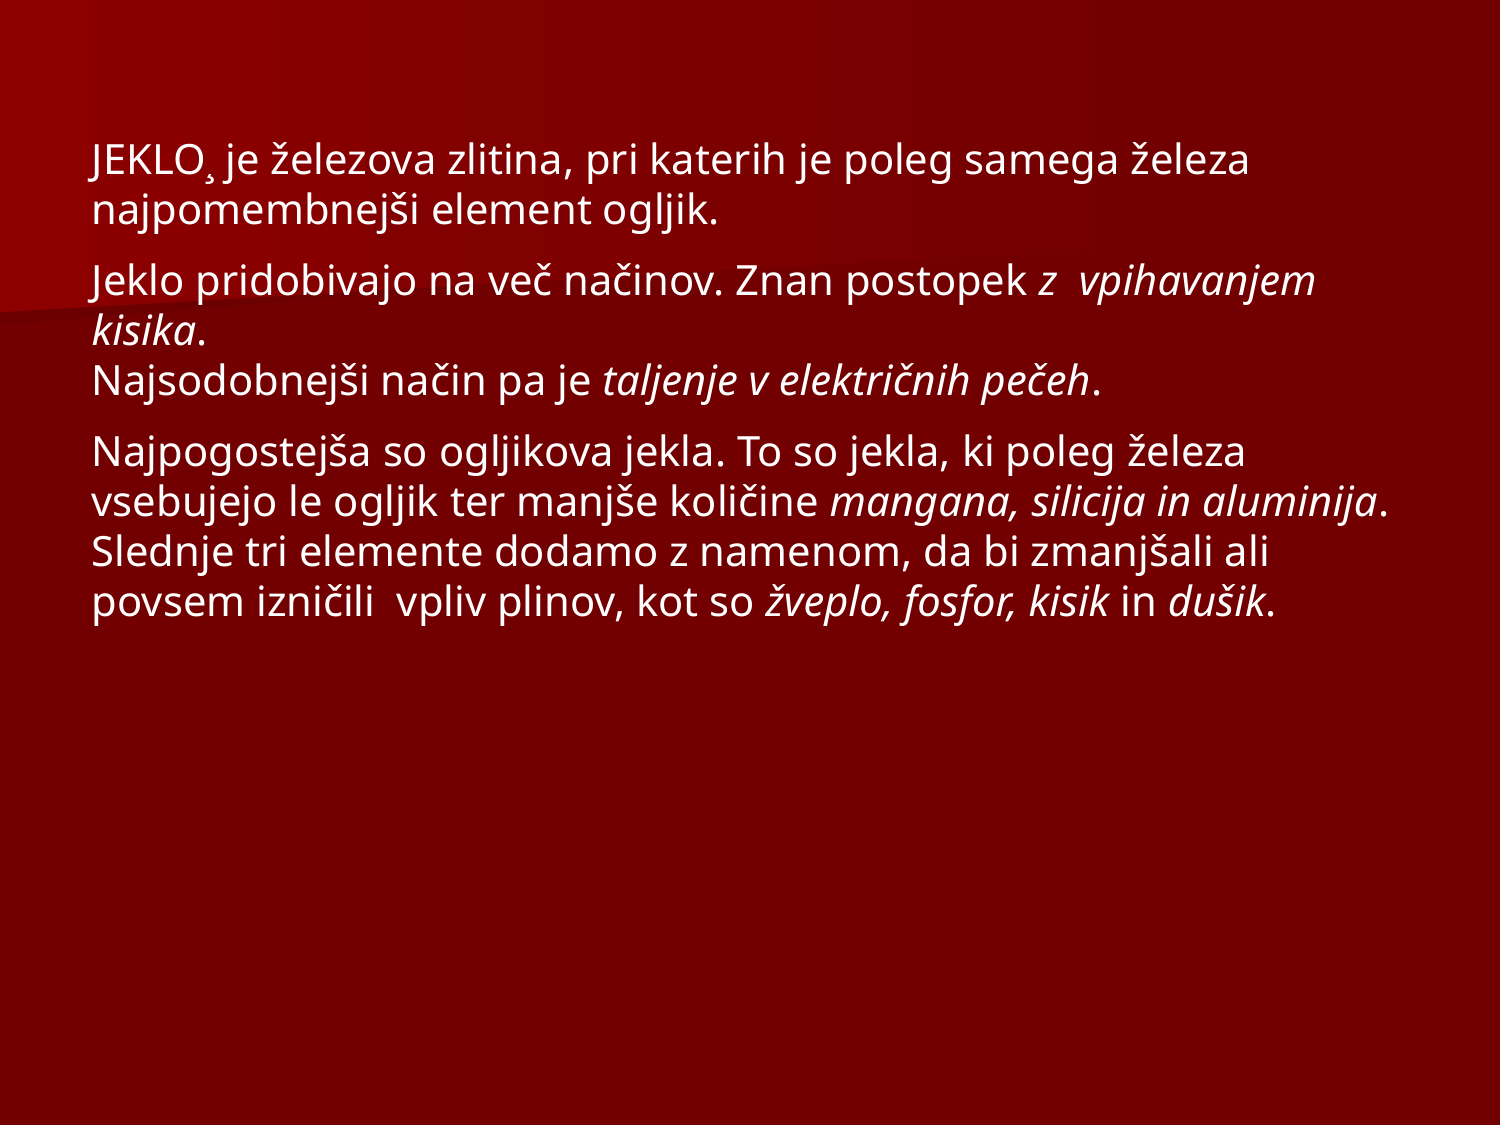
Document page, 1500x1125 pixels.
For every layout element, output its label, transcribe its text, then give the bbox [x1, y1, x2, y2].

text_box JEKLO¸ je železova zlitina, pri katerih je poleg samega železa najpomembnejši element ogljik. Jeklo pridobivajo na več načinov. Znan postopek z vpihavanjem kisika. Najsodobnejši način pa je taljenje v električnih pečeh. Najpogostejša so ogljikova jekla. To so jekla, ki poleg železa vsebujejo le ogljik ter manjše količine mangana, silicija in aluminija. Slednje tri elemente dodamo z namenom, da bi zmanjšali ali povsem izničili vpliv plinov, kot so žveplo, fosfor, kisik in dušik. [76, 125, 1442, 704]
